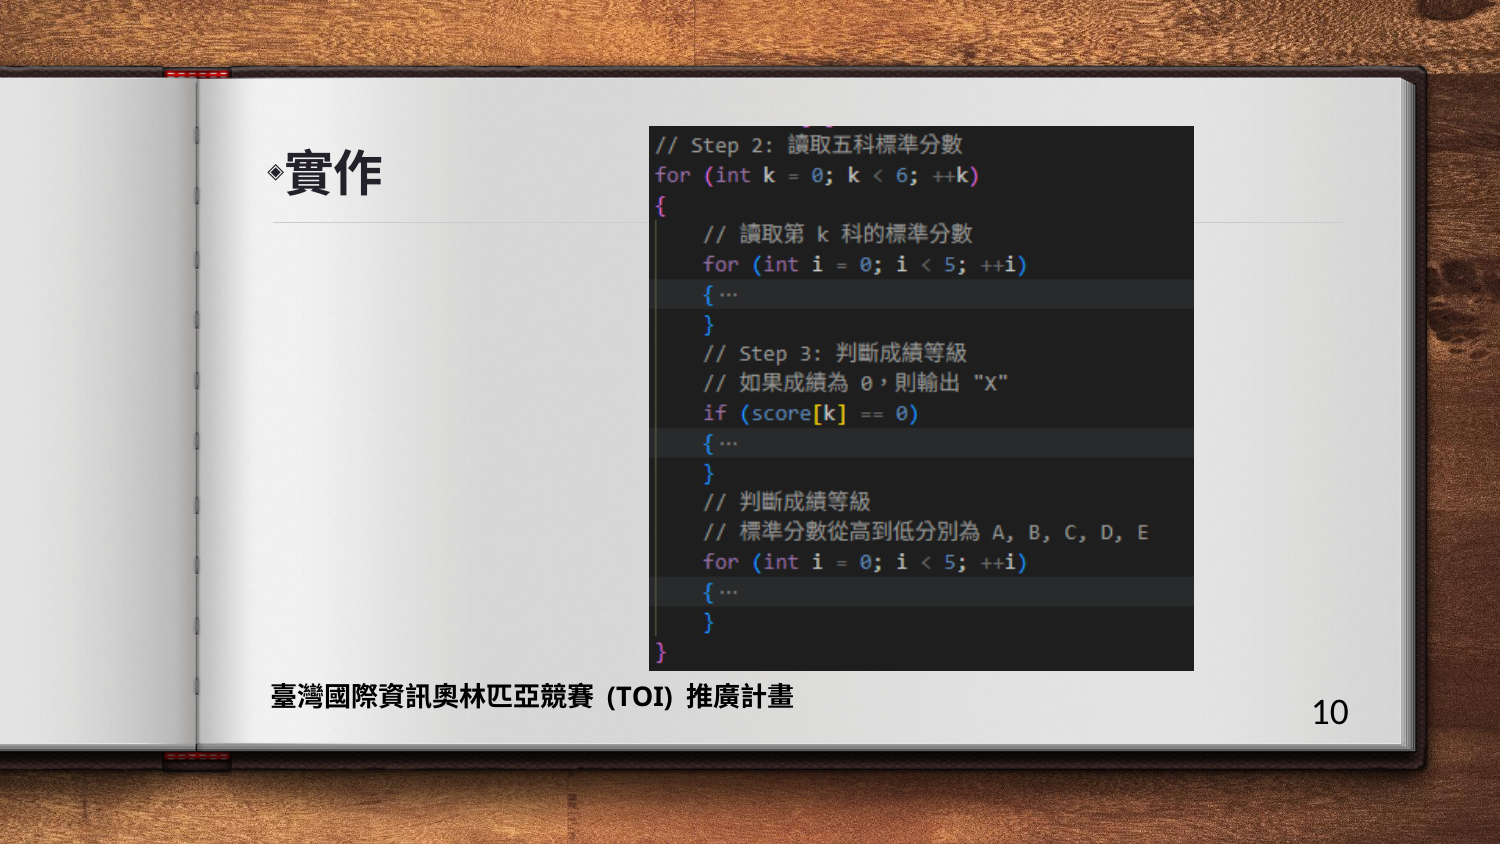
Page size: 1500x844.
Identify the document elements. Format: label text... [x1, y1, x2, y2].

text_box 10 [1295, 672, 1386, 737]
list 實作 [252, 126, 649, 216]
picture [649, 126, 1194, 671]
